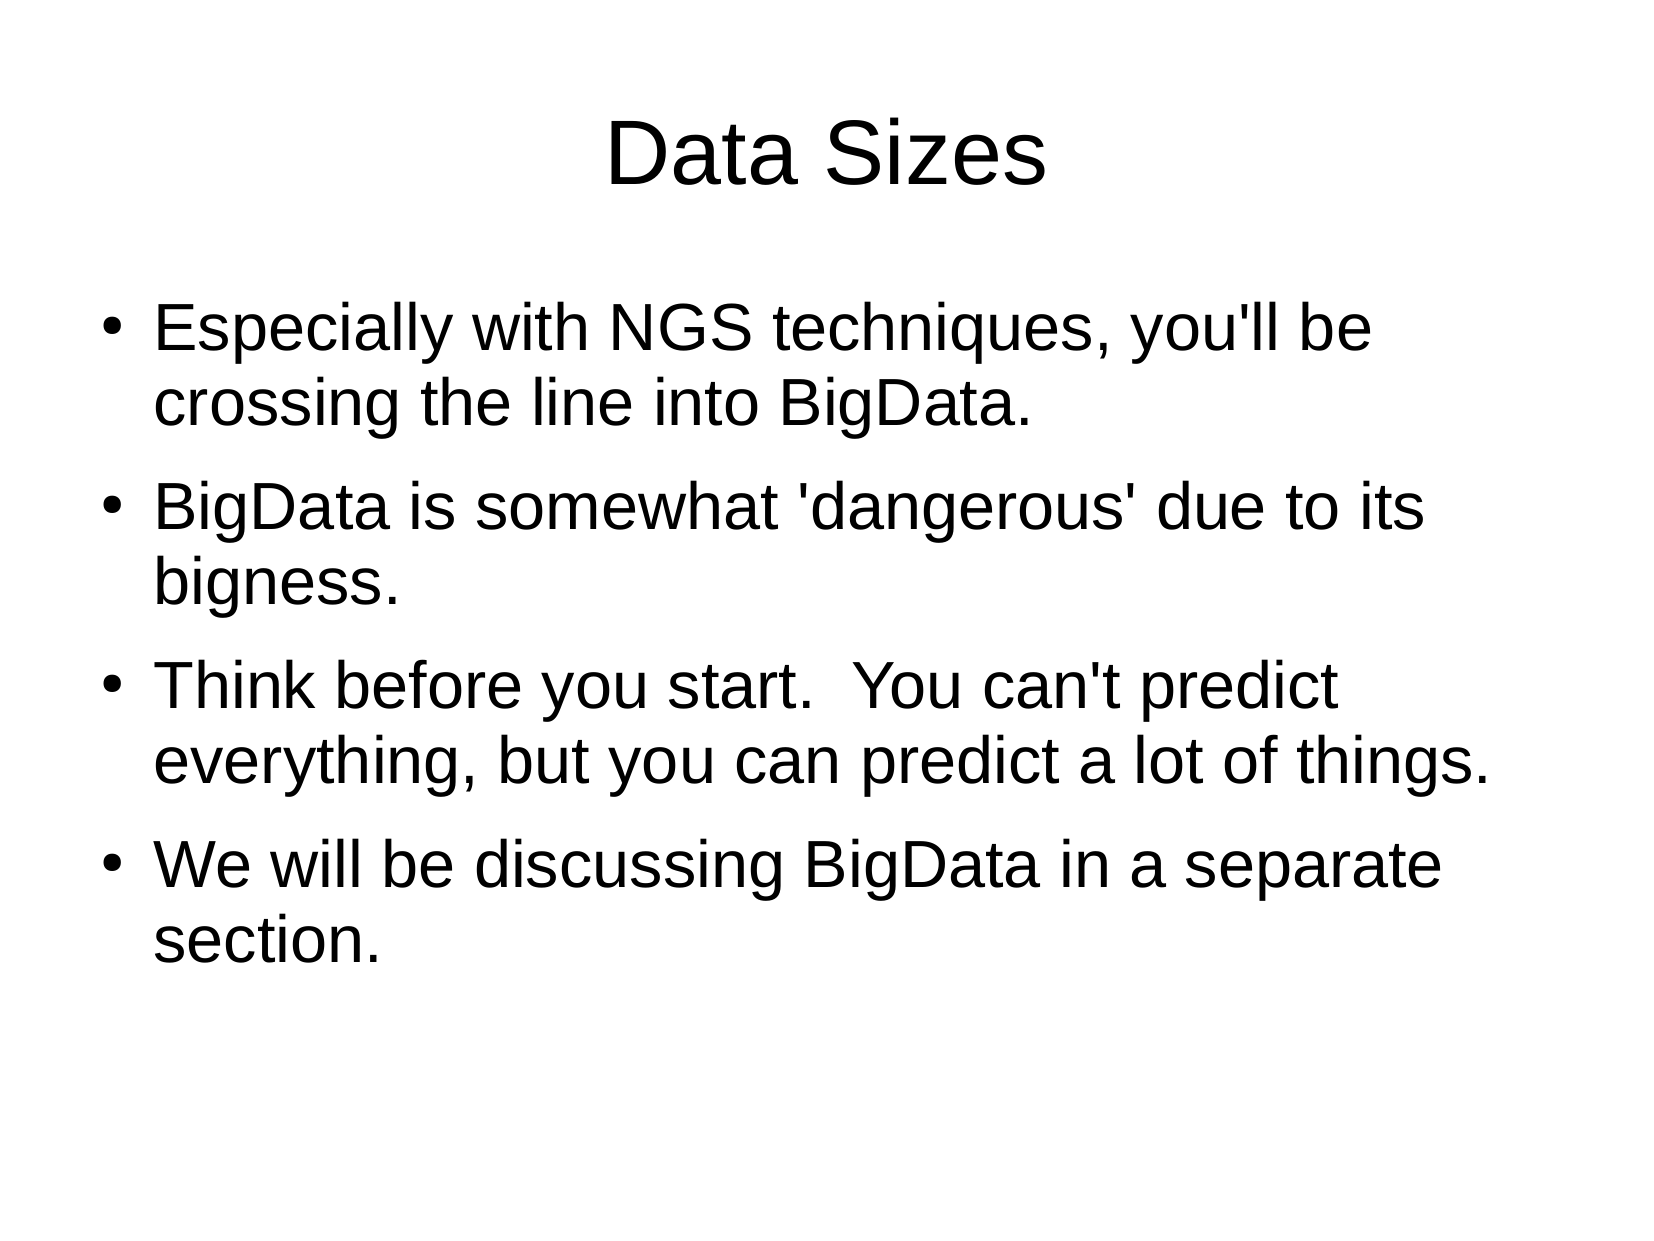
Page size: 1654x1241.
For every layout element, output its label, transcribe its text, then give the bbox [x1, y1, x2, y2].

list Especially with NGS techniques, you'll be crossing the line into BigData. BigData is somewhat 'dangerous' due to its bigness. Think before you start. You can't predict everything, but you can predict a lot of things. We will be discussing BigData in a separate section. [82, 290, 1538, 1010]
title Data Sizes [82, 49, 1571, 257]
